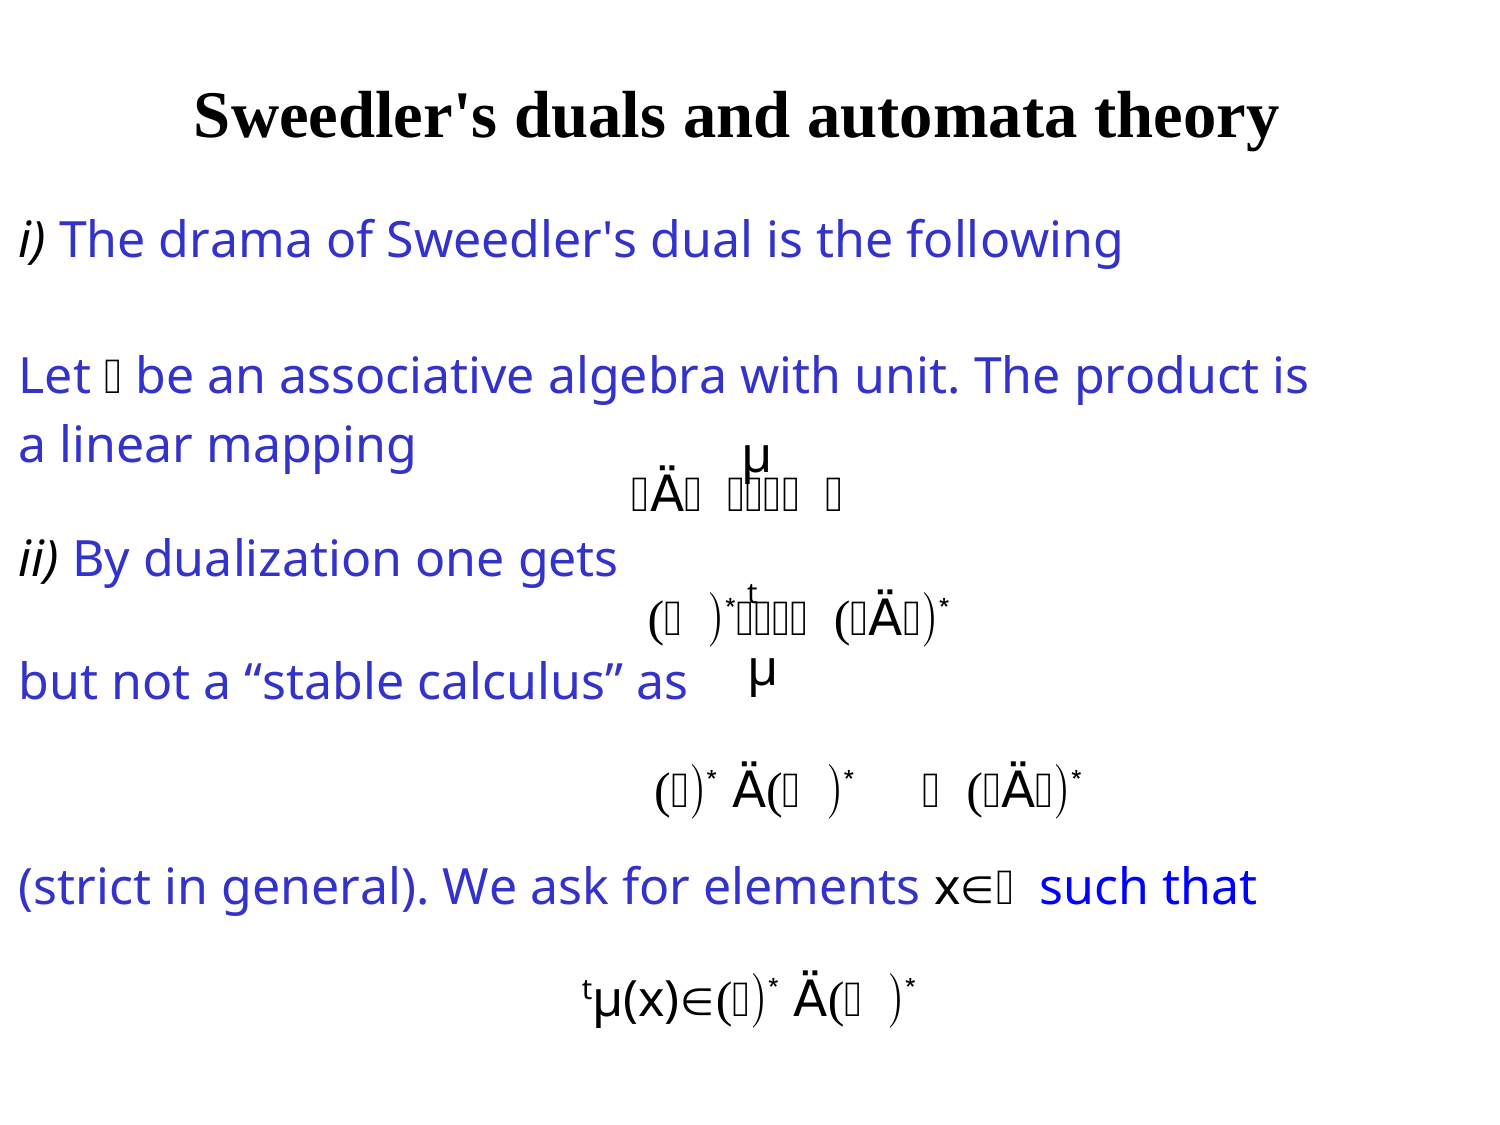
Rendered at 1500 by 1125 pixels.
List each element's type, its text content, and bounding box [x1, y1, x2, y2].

text_box µ [726, 413, 784, 512]
text_box tµ(x)()* Ä( )* [567, 956, 981, 1058]
text_box ()* Ä( )*  (Ä)* [572, 755, 1164, 857]
text_box tµ [732, 561, 801, 660]
text_box Sweedler's duals and automata theory i) The drama of Sweedler's dual is the following Let  be an associative algebra with unit. The product is a linear mapping Ä   ii) By dualization one gets ( )* (Ä)* but not a “stable calculus” as (strict in general). We ask for elements x such that [18, 70, 1472, 927]
